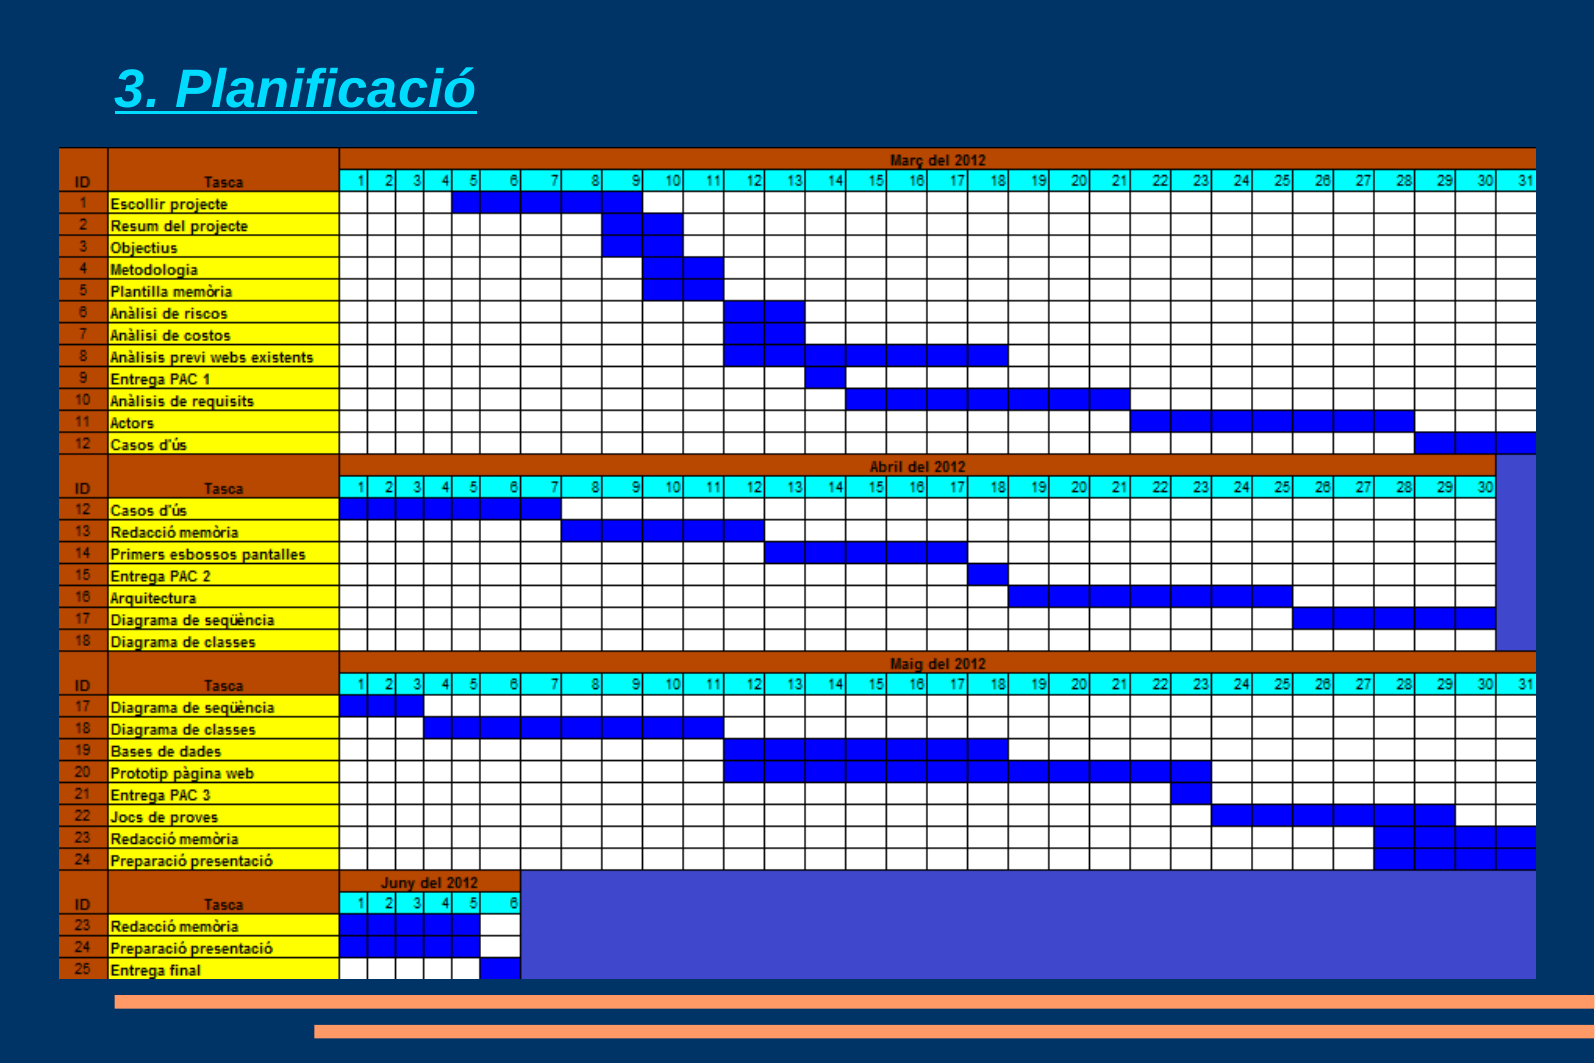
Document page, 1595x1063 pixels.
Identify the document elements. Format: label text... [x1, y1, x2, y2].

title 3. Planificació [114, 0, 1477, 178]
picture [59, 147, 1536, 979]
